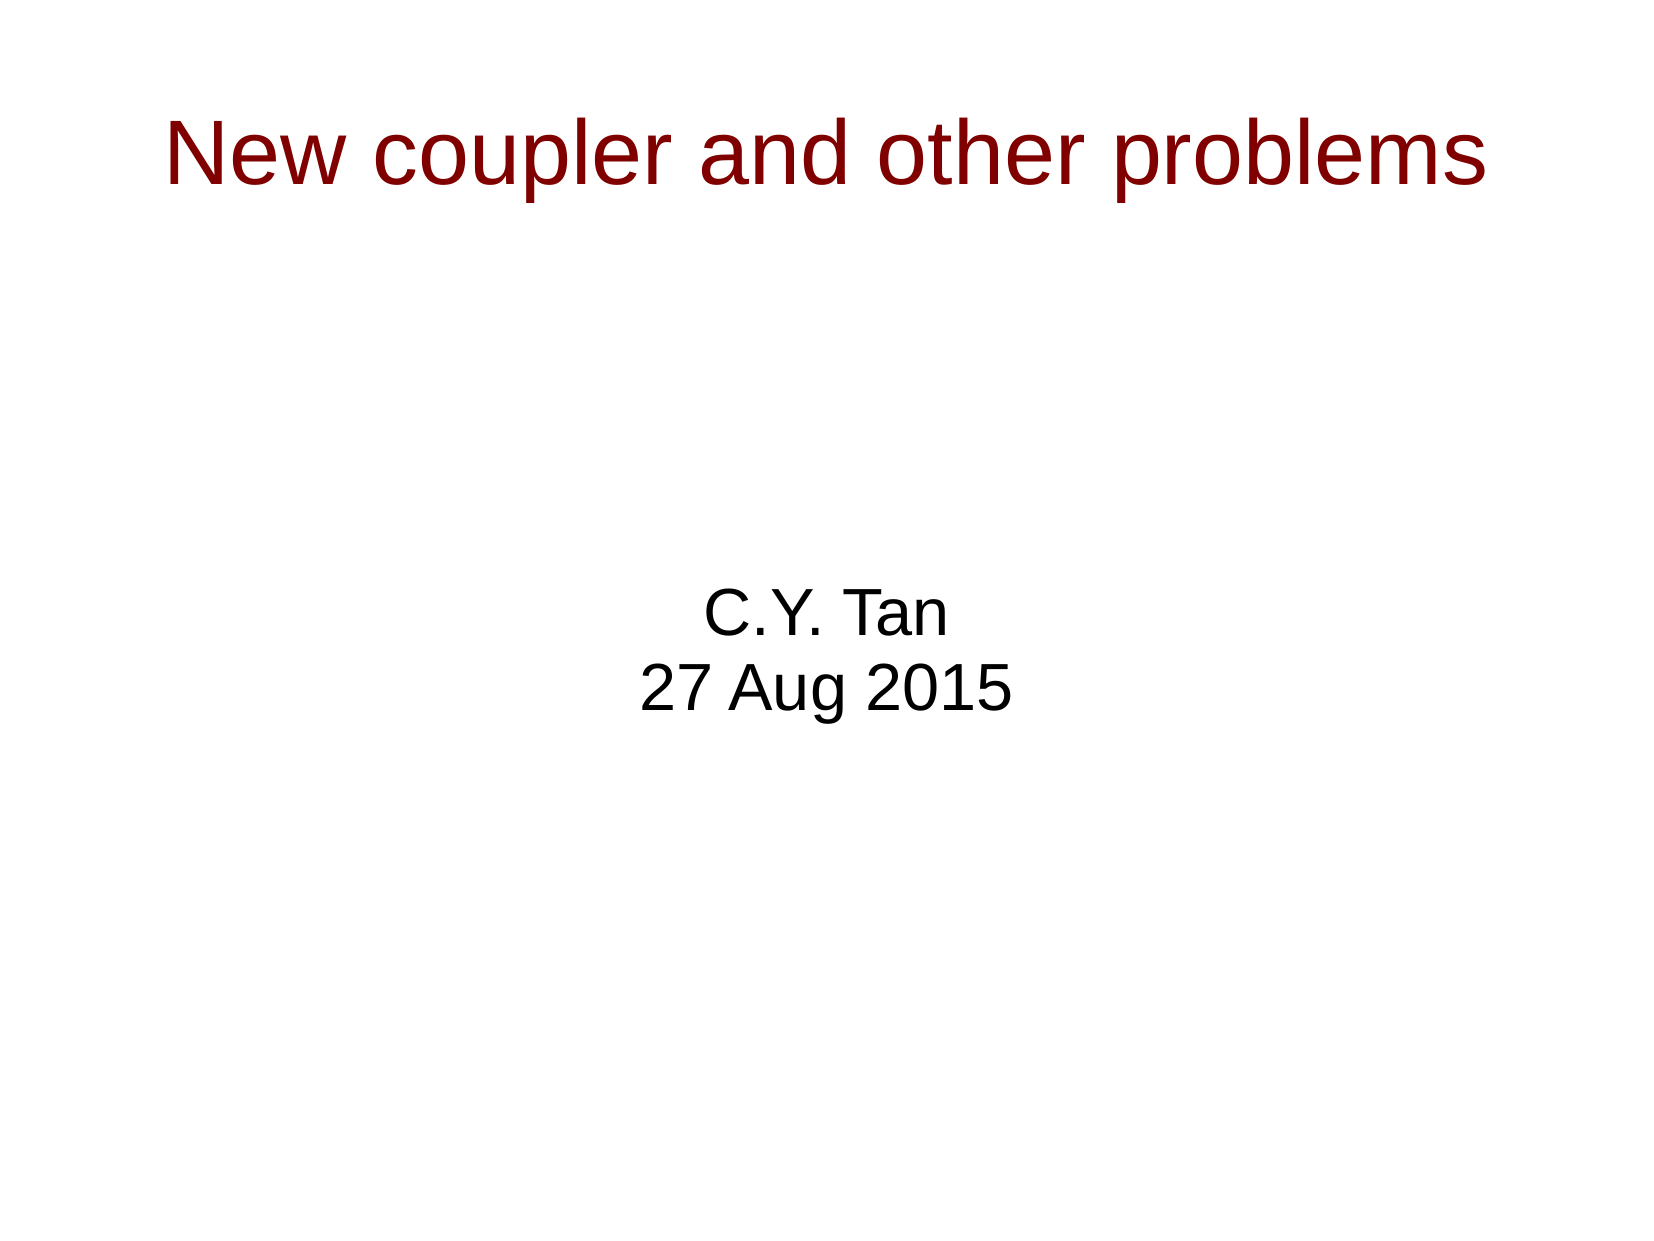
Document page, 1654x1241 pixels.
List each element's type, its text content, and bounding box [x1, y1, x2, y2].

subtitle C.Y. Tan 27 Aug 2015 [82, 290, 1571, 1010]
title New coupler and other problems [82, 49, 1571, 257]
